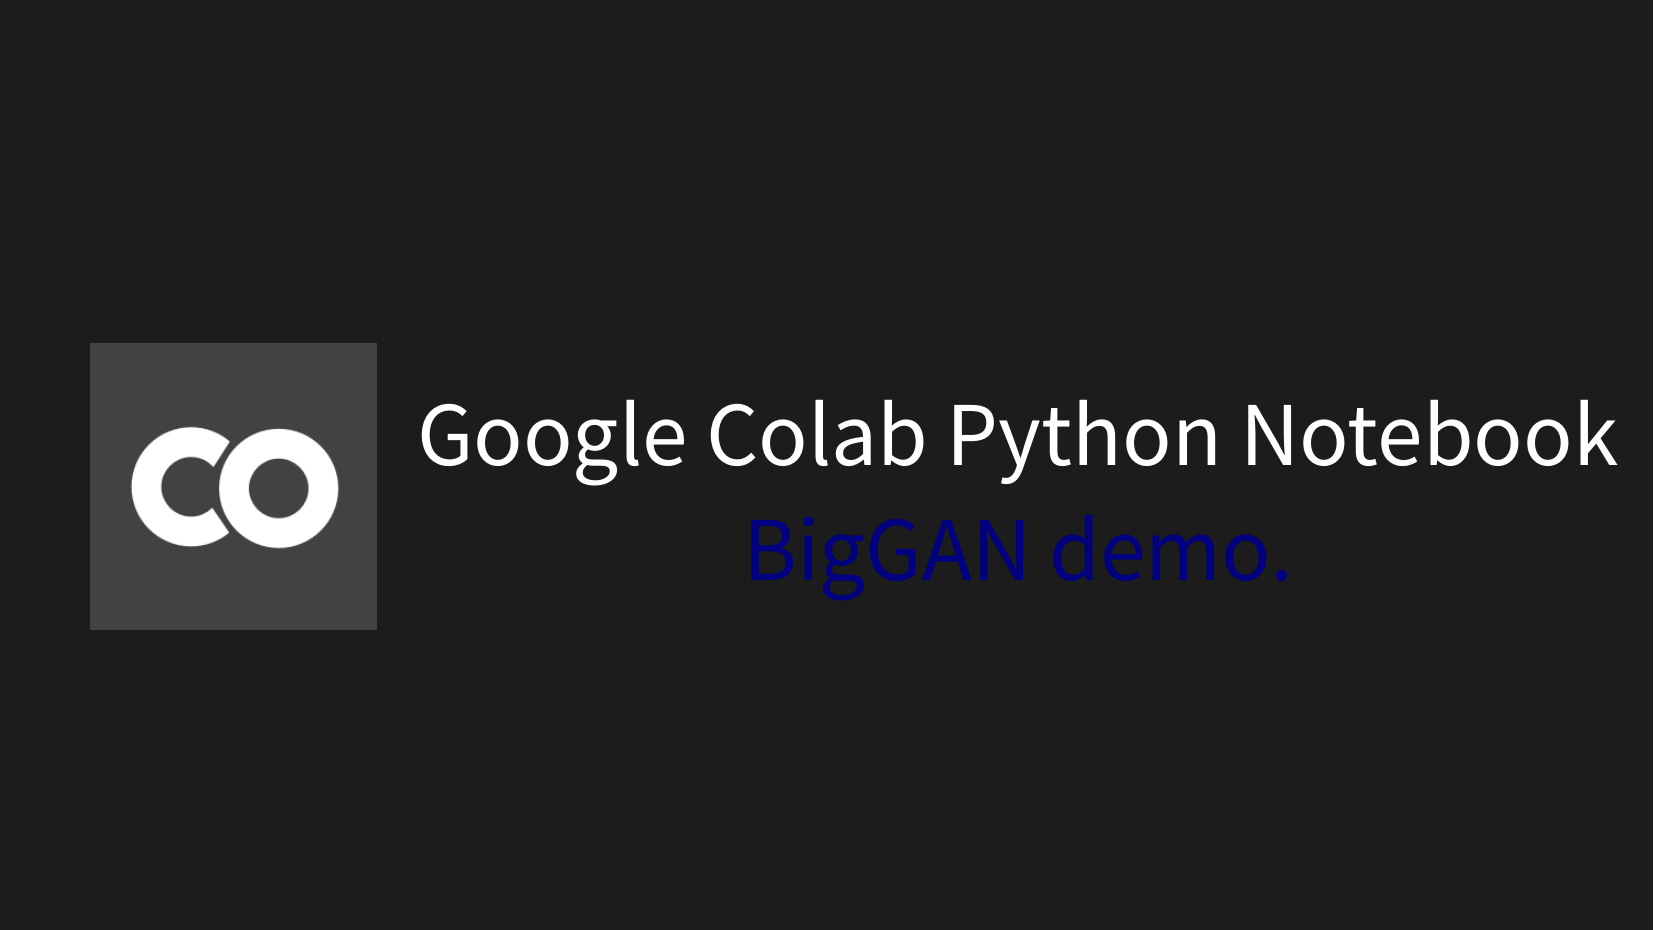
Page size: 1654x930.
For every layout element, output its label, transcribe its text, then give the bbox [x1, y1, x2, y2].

title Google Colab Python Notebook BigGAN demo. [191, 317, 1653, 664]
picture [90, 343, 191, 631]
